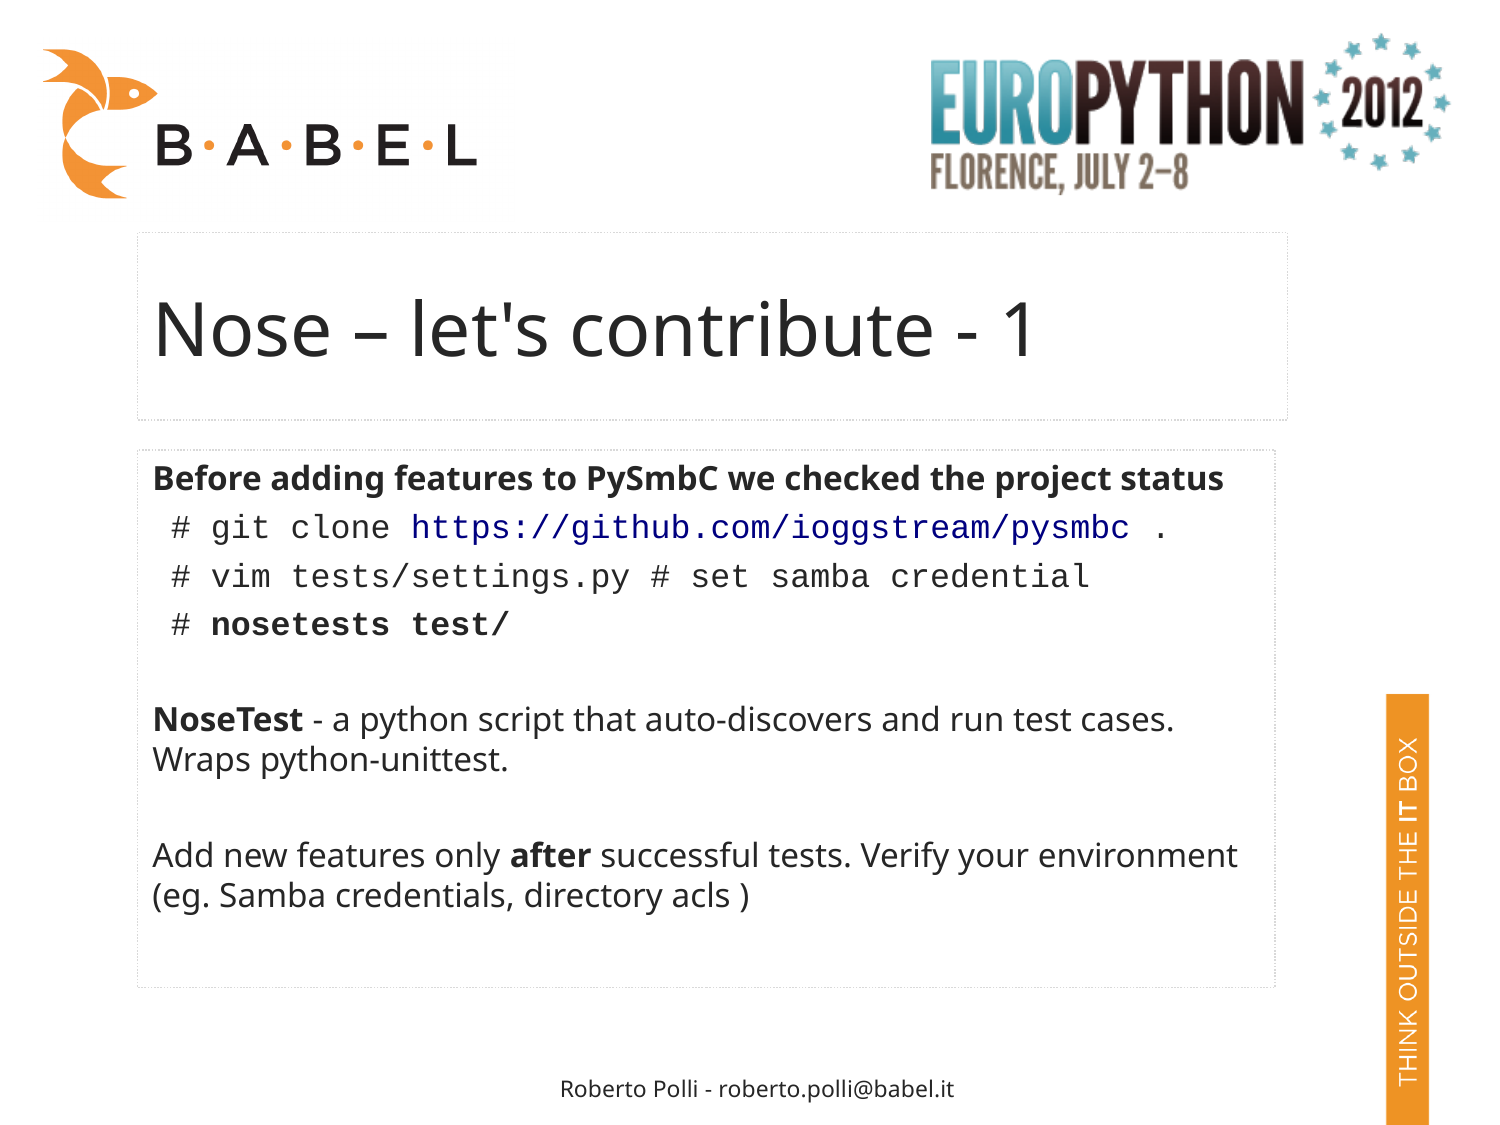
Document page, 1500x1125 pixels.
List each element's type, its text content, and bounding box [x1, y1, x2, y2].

title Nose – let's contribute - 1 [137, 232, 1288, 421]
list Before adding features to PySmbC we checked the project status # git clone https://github.com/ioggstream/pysmbc . # vim tests/settings.py # set samba credential # nosetests test/ NoseTest - a python script that auto-discovers and run test cases. Wraps python-unittest. Add new features only after successful tests. Verify your environment (eg. Samba credentials, directory acls ) [137, 450, 1276, 988]
picture [1379, 687, 1434, 1125]
picture [37, 37, 515, 222]
picture [931, 29, 1463, 207]
